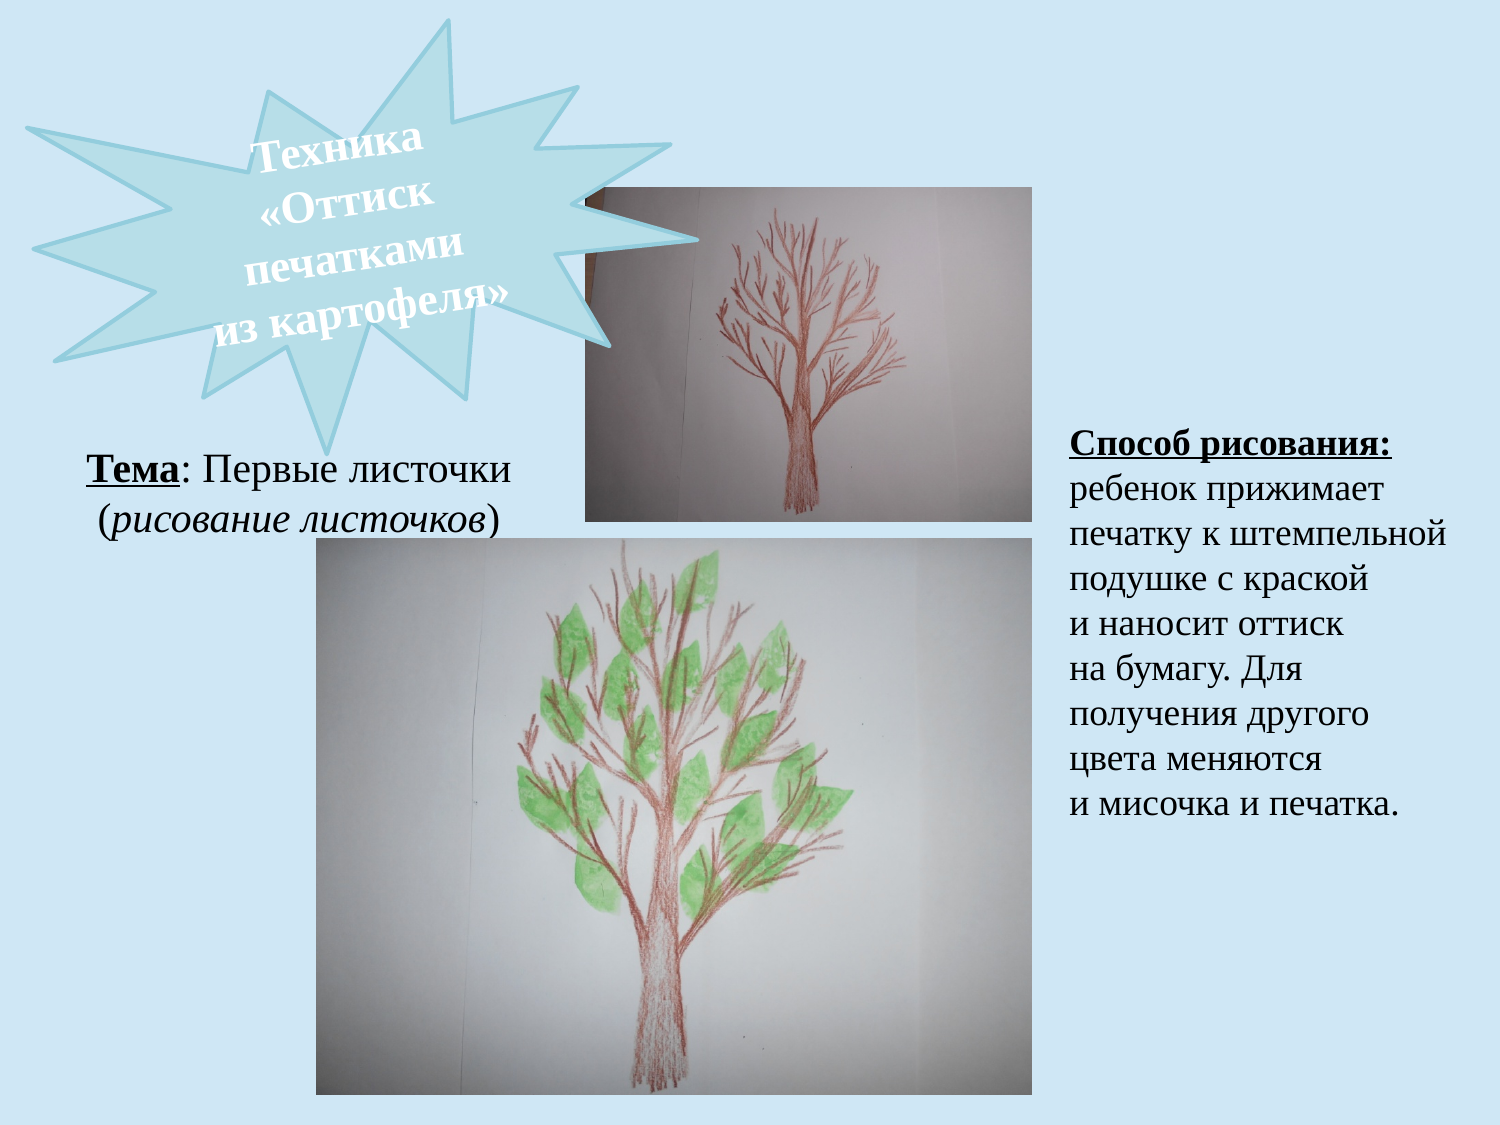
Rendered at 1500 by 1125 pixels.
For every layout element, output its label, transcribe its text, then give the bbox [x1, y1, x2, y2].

picture [585, 187, 1032, 522]
text_box Техника «Оттиск печатками из картофеля» [26, 20, 698, 455]
text_box Способ рисования: ребенок прижимает печатку к штемпельной подушке с краской и наносит оттиск на бумагу. Для получения другого цвета меняются и мисочка и печатка. [1054, 410, 1465, 830]
picture [316, 538, 1032, 1095]
title Тема: Первые листочки (рисование листочков) [23, 433, 575, 551]
